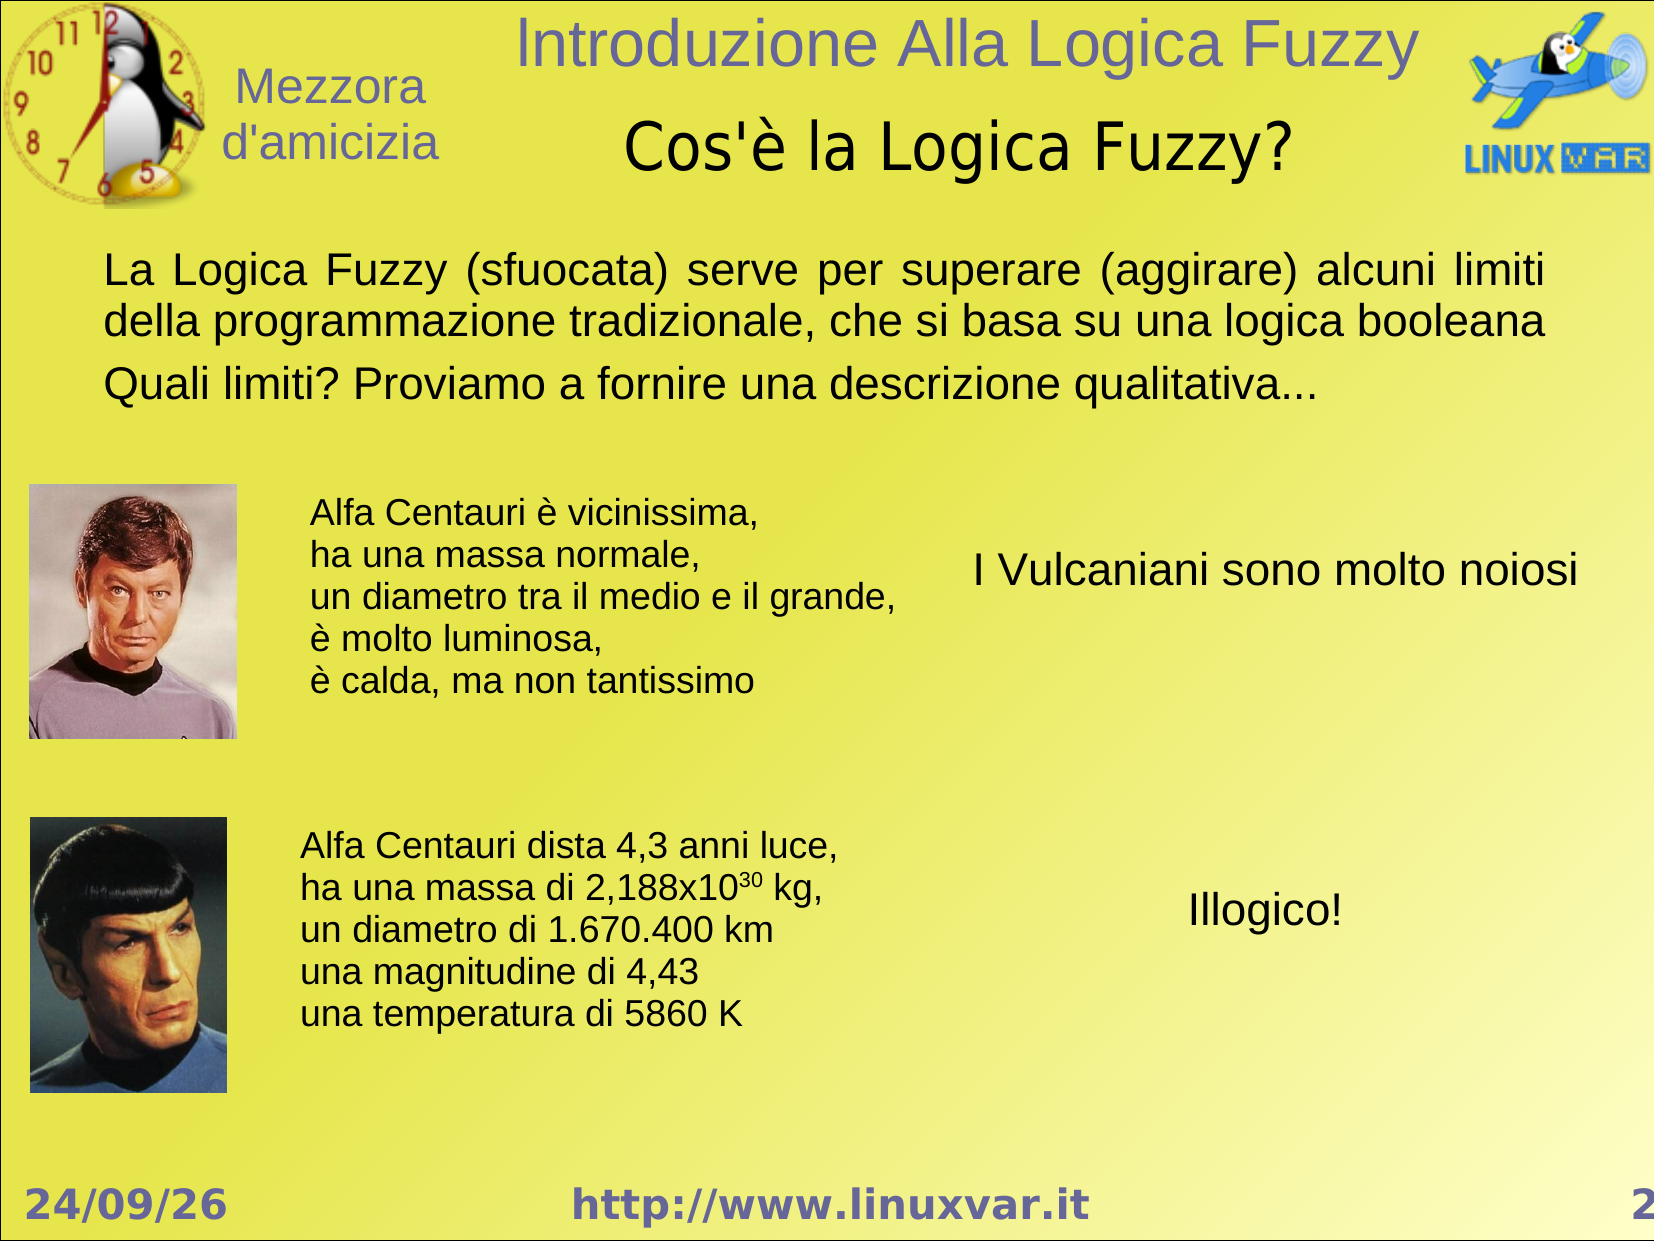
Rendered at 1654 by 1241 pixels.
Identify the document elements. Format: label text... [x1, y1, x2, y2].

title Cos'è la Logica Fuzzy? [472, 88, 1447, 207]
picture [0, 0, 209, 209]
picture [29, 484, 237, 739]
text_box Alfa Centauri è vicinissima, ha una massa normale, un diametro tra il medio e il grande, è molto luminosa, è calda, ma non tantissimo [295, 484, 912, 709]
picture [30, 817, 227, 1093]
text_box Illogico! [1172, 876, 1359, 943]
text_box La Logica Fuzzy (sfuocata) serve per superare (aggirare) alcuni limiti della programmazione tradizionale, che si basa su una logica booleana Quali limiti? Proviamo a fornire una descrizione qualitativa... [88, 236, 1595, 417]
text_box I Vulcaniani sono molto noiosi [957, 536, 1595, 603]
text_box Alfa Centauri dista 4,3 anni luce, ha una massa di 2,188x1030 kg, un diametro di 1.670.400 km una magnitudine di 4,43 una temperatura di 5860 K [285, 817, 854, 1044]
picture [1464, 0, 1654, 190]
